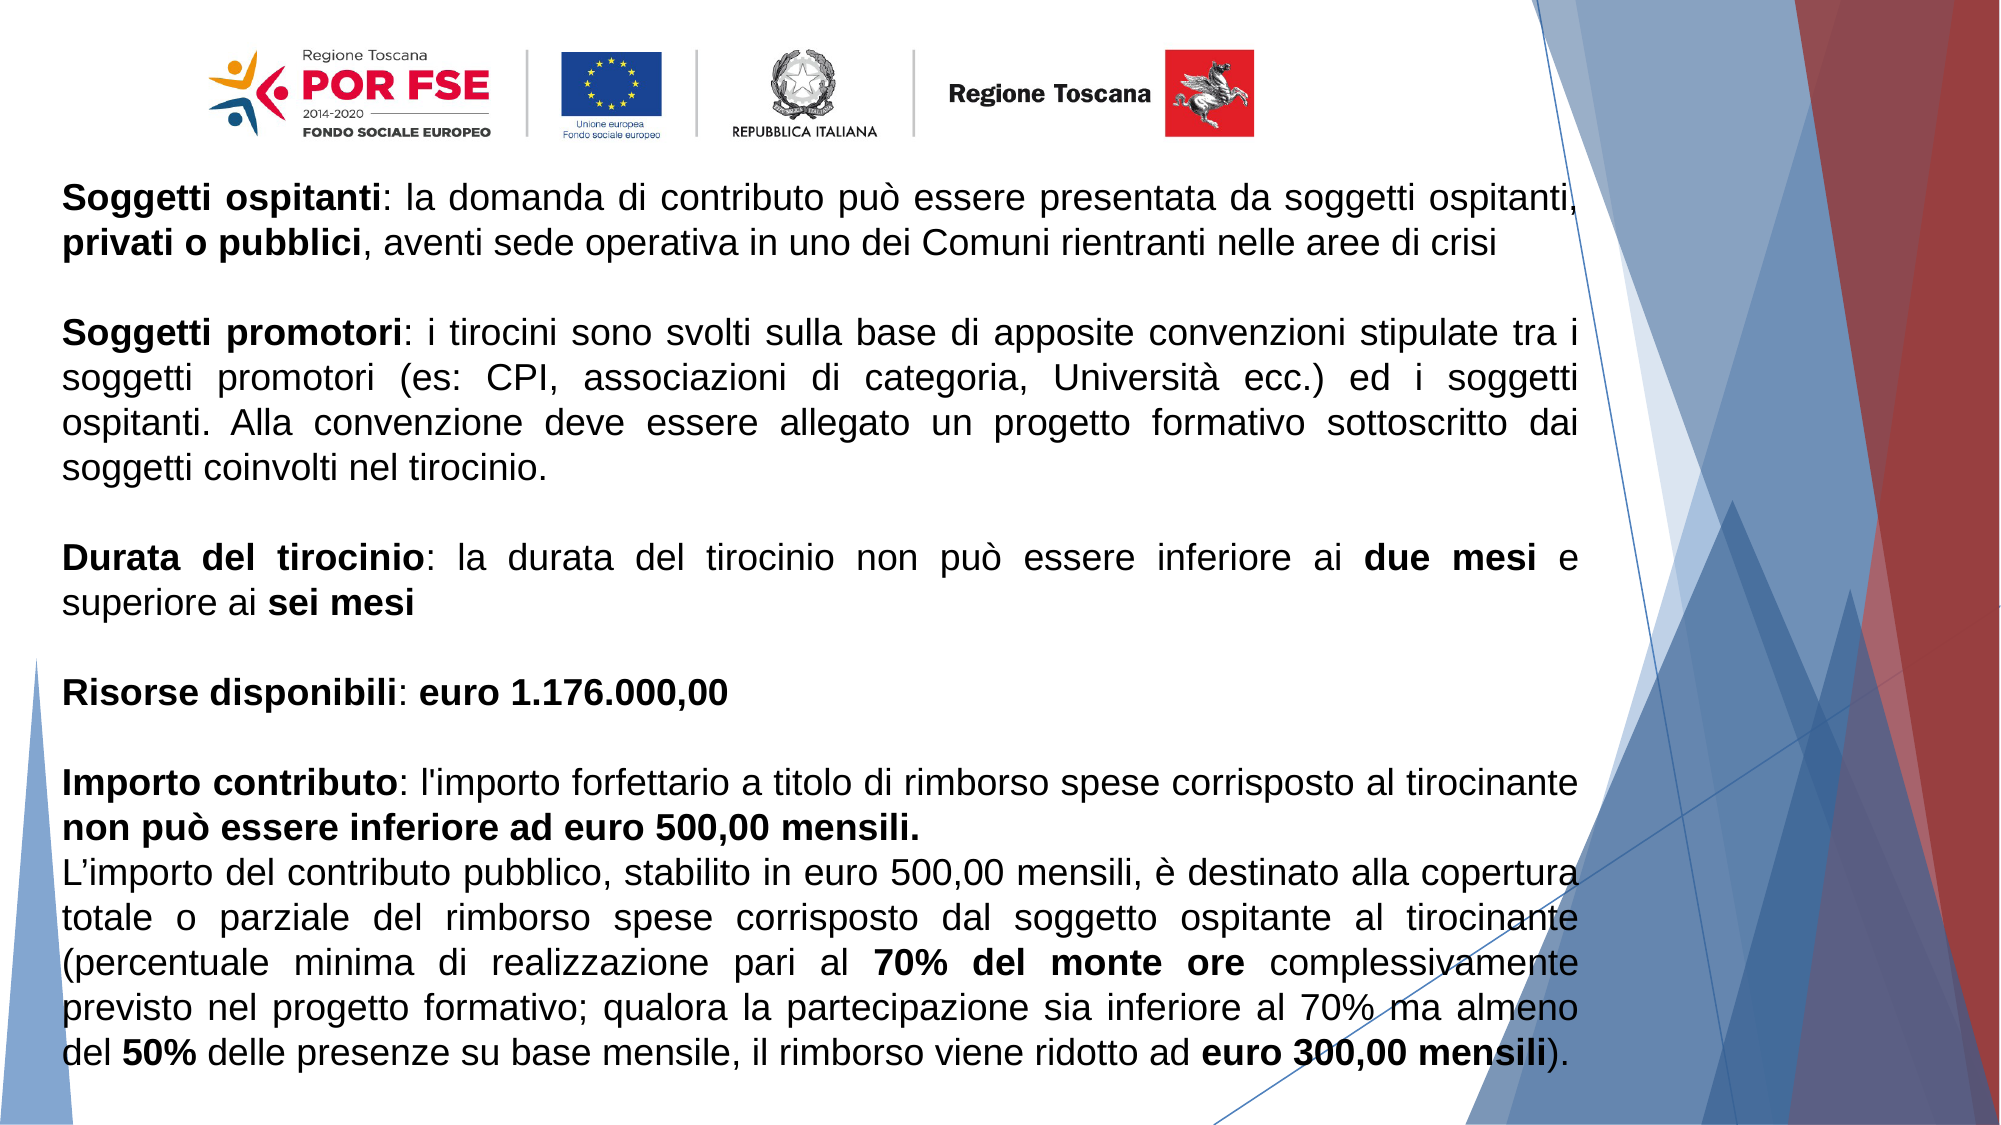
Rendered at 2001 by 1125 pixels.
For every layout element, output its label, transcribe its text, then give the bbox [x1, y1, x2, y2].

picture [208, 42, 1255, 143]
text_box Soggetti ospitanti: la domanda di contributo può essere presentata da soggetti ospitanti, privati o pubblici, aventi sede operativa in uno dei Comuni rientranti nelle aree di crisi Soggetti promotori: i tirocini sono svolti sulla base di apposite convenzioni stipulate tra i soggetti promotori (es: CPI, associazioni di categoria, Università ecc.) ed i soggetti ospitanti. Alla convenzione deve essere allegato un progetto formativo sottoscritto dai soggetti coinvolti nel tirocinio. Durata del tirocinio: la durata del tirocinio non può essere inferiore ai due mesi e superiore ai sei mesi Risorse disponibili: euro 1.176.000,00 Importo contributo: l'importo forfettario a titolo di rimborso spese corrisposto al tirocinante non può essere inferiore ad euro 500,00 mensili. L’importo del contributo pubblico, stabilito in euro 500,00 mensili, è destinato alla copertura totale o parziale del rimborso spese corrisposto dal soggetto ospitante al tirocinante (percentuale minima di realizzazione pari al 70% del monte ore complessivamente previsto nel progetto formativo; qualora la partecipazione sia inferiore al 70% ma almeno del 50% delle presenze su base mensile, il rimborso viene ridotto ad euro 300,00 mensili). [47, 165, 1595, 937]
